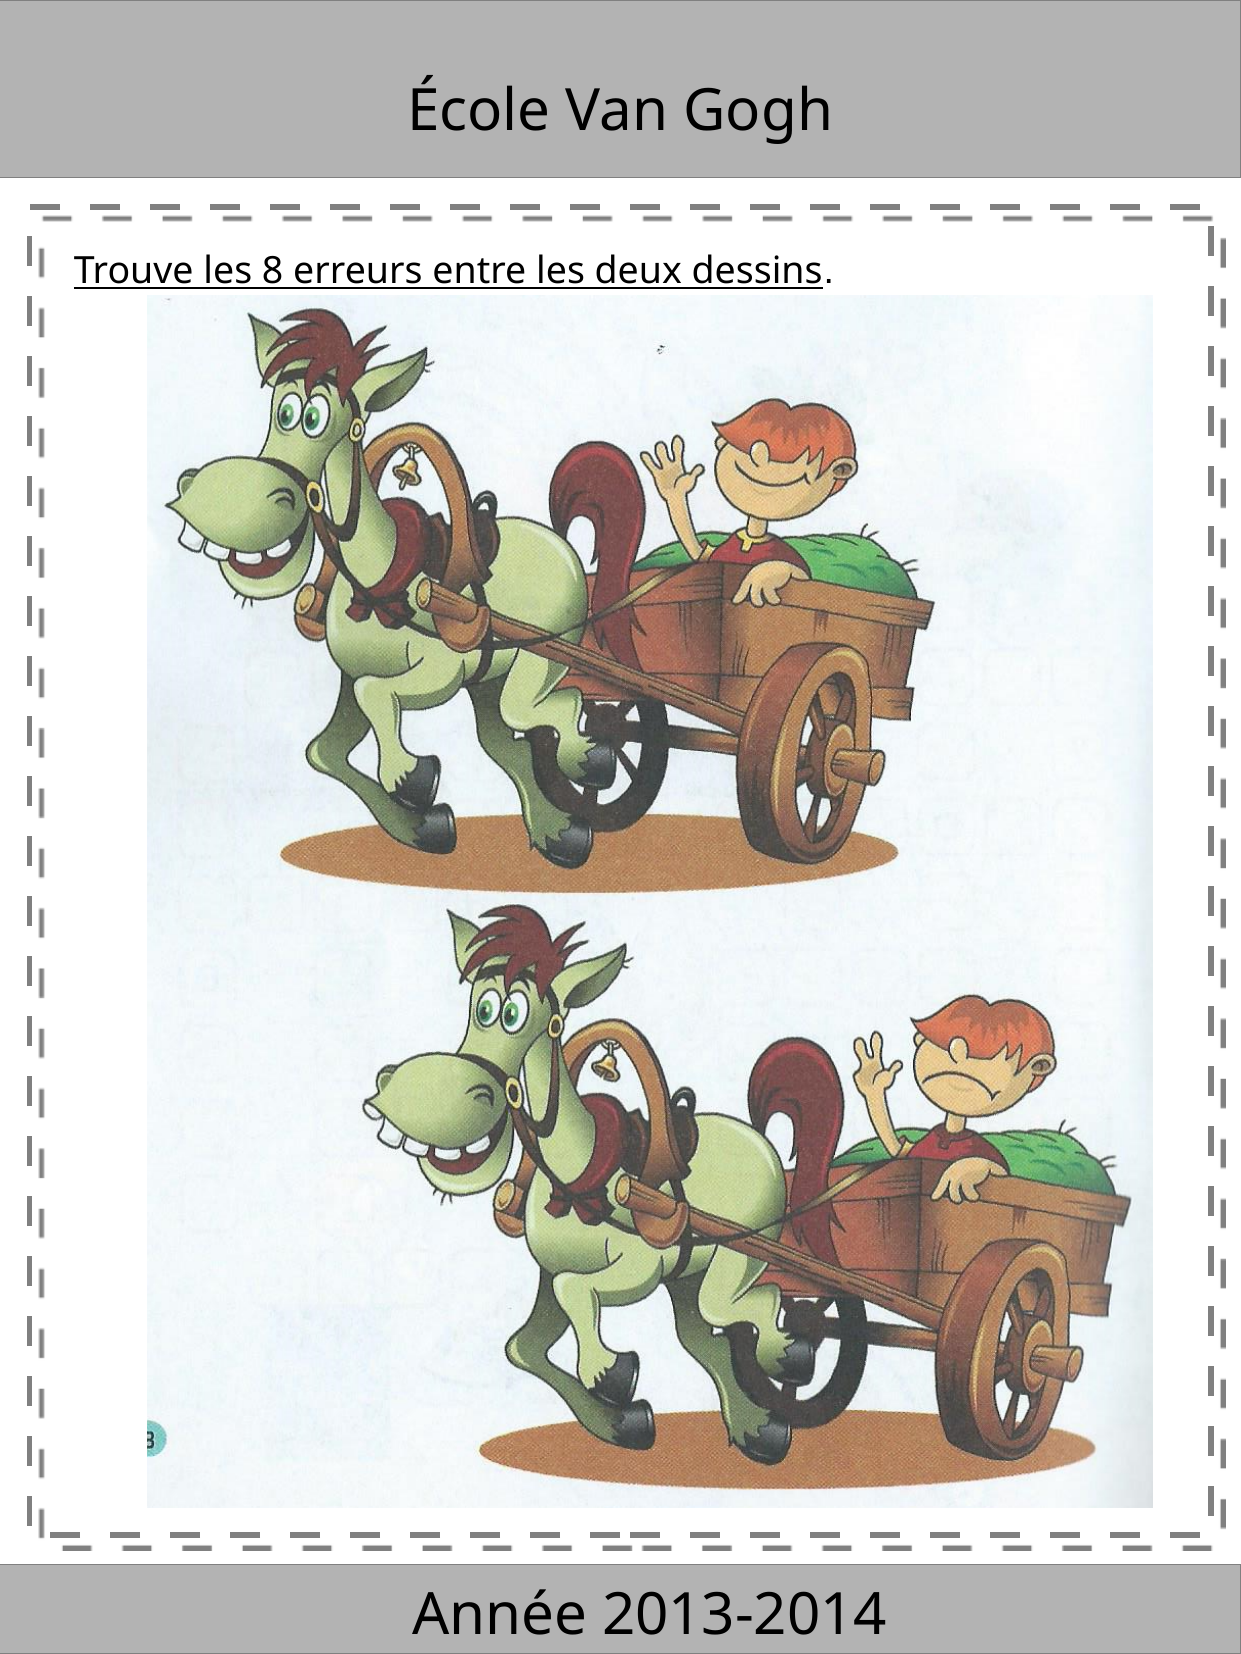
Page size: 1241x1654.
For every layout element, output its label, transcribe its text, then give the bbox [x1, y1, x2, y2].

picture [147, 295, 1153, 1508]
text_box Année 2013-2014 [206, 1564, 1093, 1654]
text_box [1093, 1564, 1241, 1654]
text_box École Van Gogh [177, 61, 1063, 174]
text_box [0, 0, 1241, 178]
text_box [0, 1564, 206, 1654]
text_box Trouve les 8 erreurs entre les deux dessins. [59, 236, 1152, 300]
